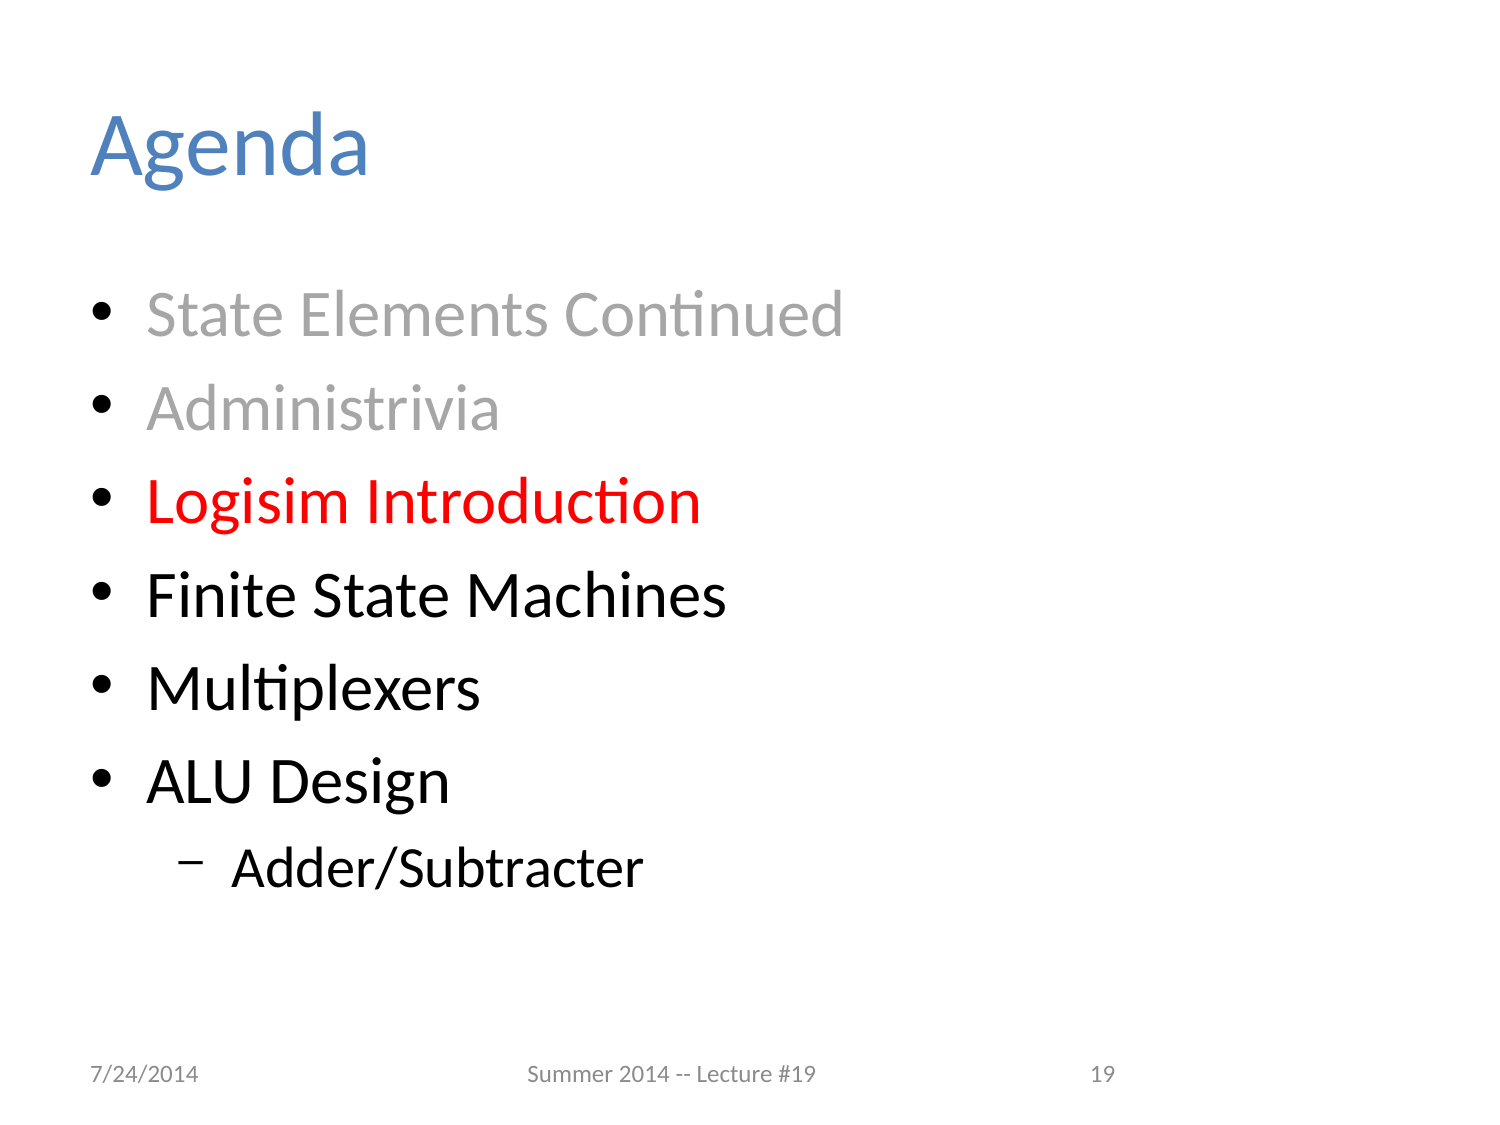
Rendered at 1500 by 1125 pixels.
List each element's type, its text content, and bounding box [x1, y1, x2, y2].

footer Summer 2014 -- Lecture #19 [512, 1042, 988, 1103]
slide_number 7/24/2014 [75, 1042, 425, 1103]
slide_number <number> [1074, 1042, 1425, 1103]
list State Elements Continued Administrivia Logisim Introduction Finite State Machines Multiplexers ALU Design Adder/Subtracter [75, 262, 1425, 1073]
title Agenda [75, 45, 1425, 233]
